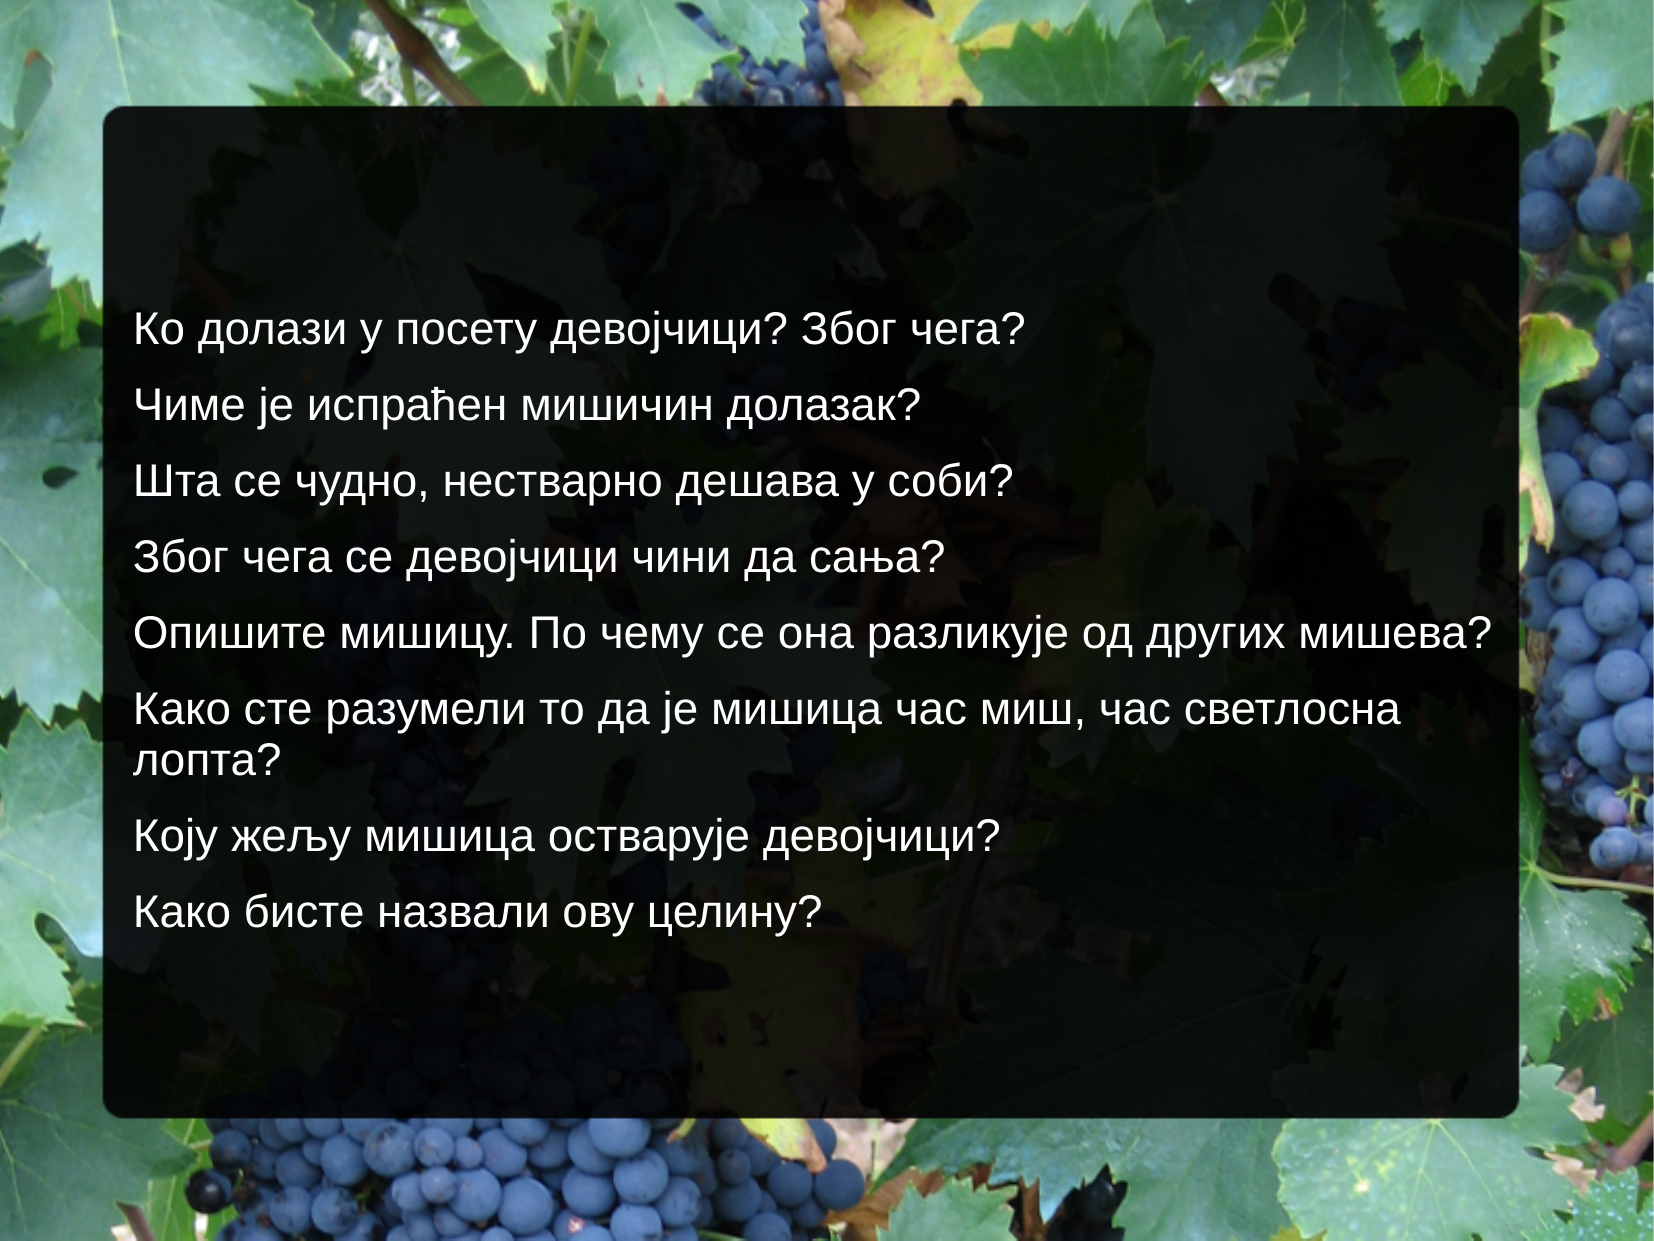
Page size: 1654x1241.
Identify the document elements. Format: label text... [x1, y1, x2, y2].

text_box Ко долази у посету девојчици? Због чега? Чиме је испраћен мишичин долазак? Шта се чудно, нестварно дешава у соби? Због чега се девојчици чини да сања? Опишите мишицу. По чему се она разликује од других мишева? Како сте разумели то да је мишица час миш, час светлосна лопта? Коју жељу мишица остварује девојчици? Како бисте назвали ову целину? [118, 295, 1536, 1019]
picture [0, 0, 1654, 1241]
